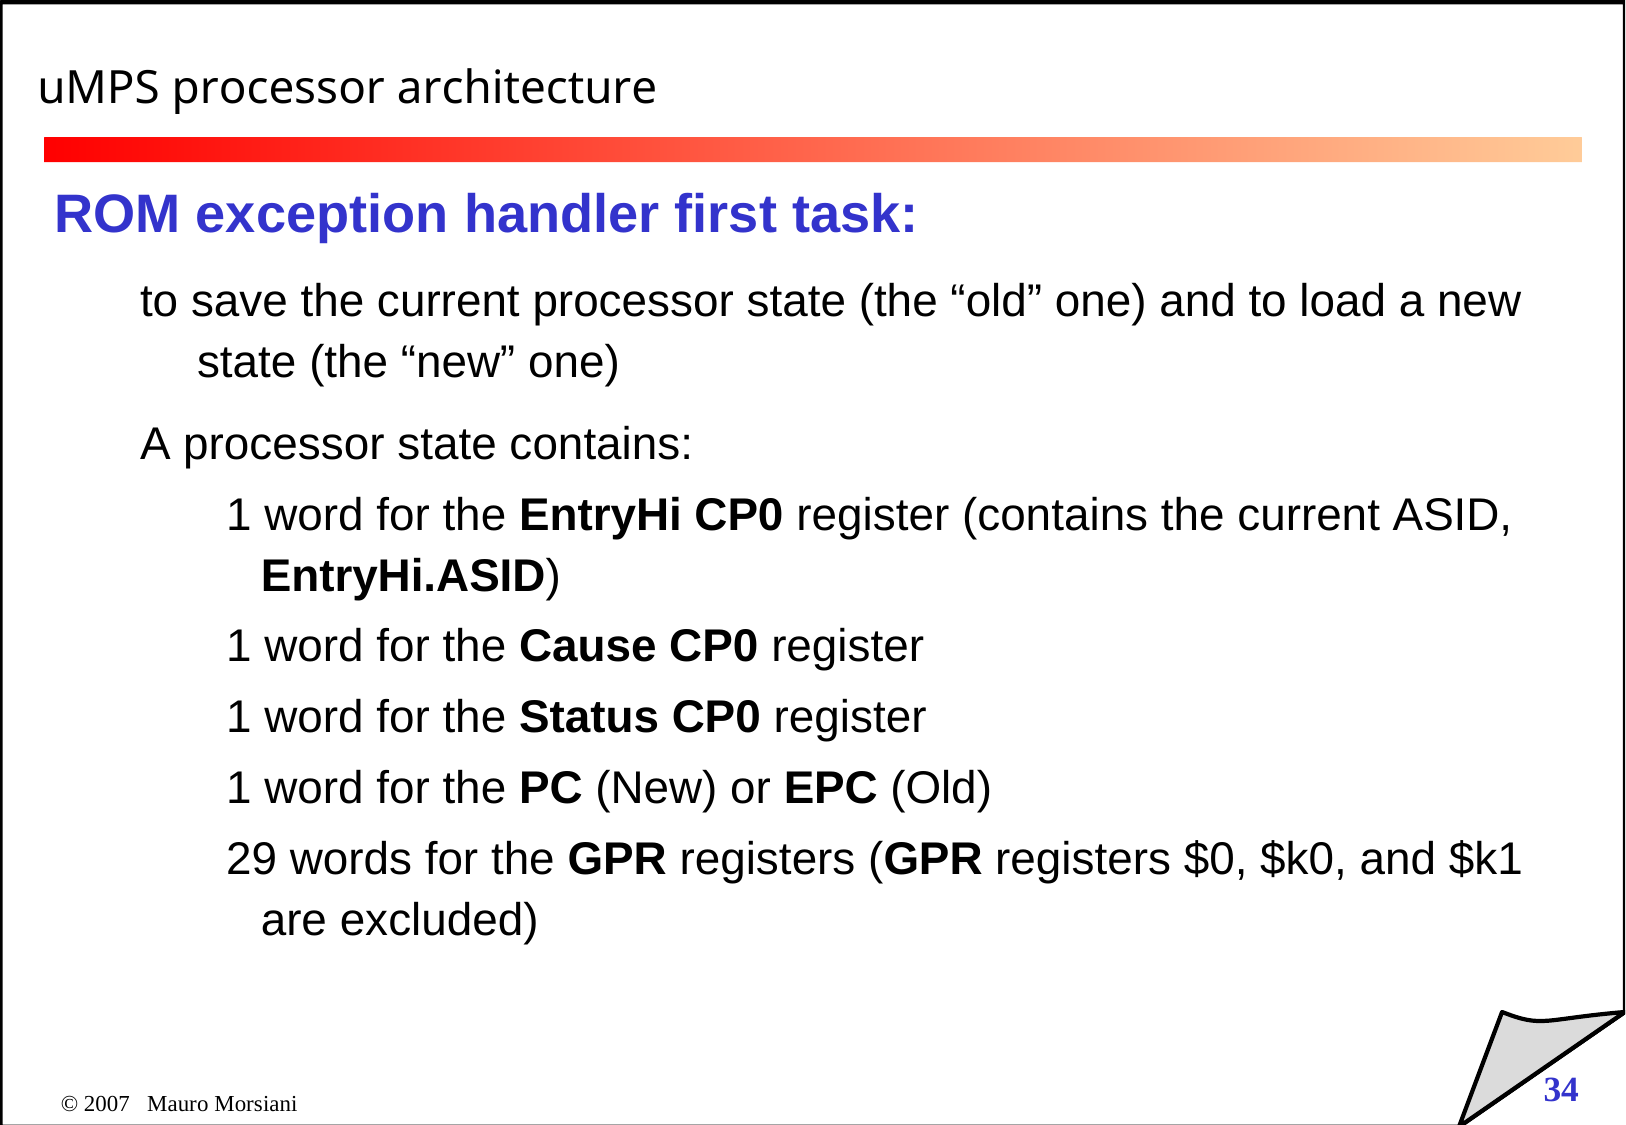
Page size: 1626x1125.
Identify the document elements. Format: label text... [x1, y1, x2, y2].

title uMPS processor architecture [37, 44, 1588, 131]
list ROM exception handler first task: to save the current processor state (the “old” one) and to load a new state (the “new” one) A processor state contains: 1 word for the EntryHi CP0 register (contains the current ASID, EntryHi.ASID) 1 word for the Cause CP0 register 1 word for the Status CP0 register 1 word for the PC (New) or EPC (Old) 29 words for the GPR registers (GPR registers $0, $k0, and $k1 are excluded) [54, 183, 1571, 1125]
